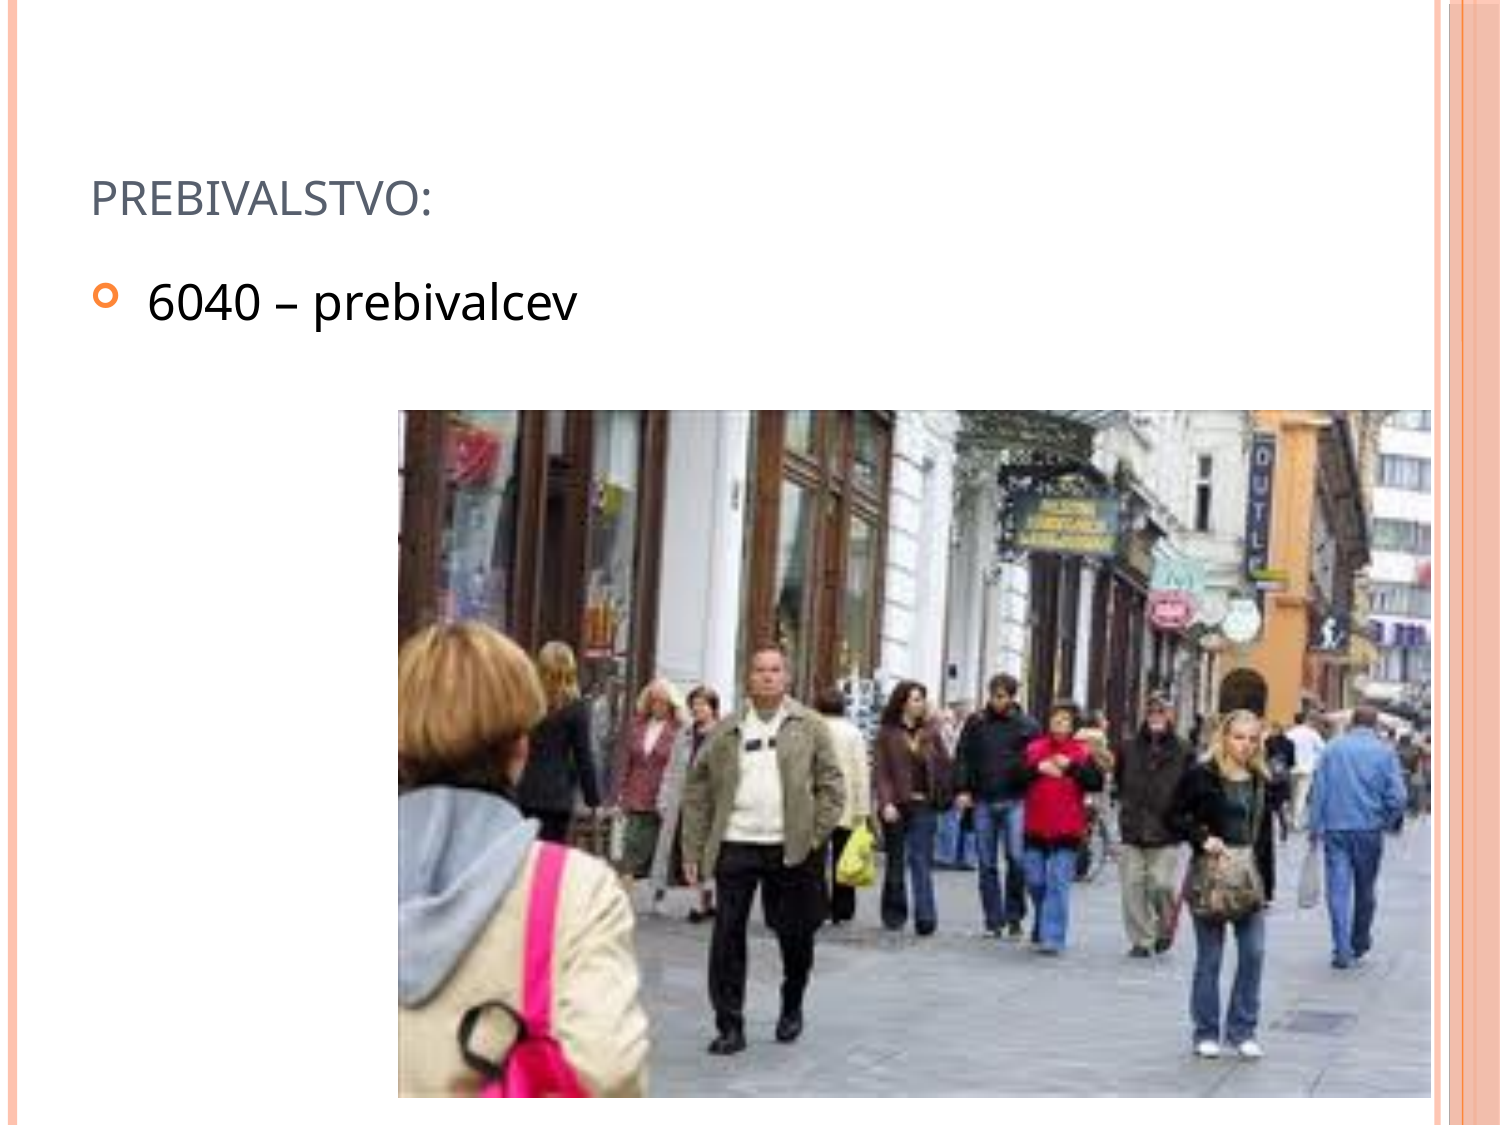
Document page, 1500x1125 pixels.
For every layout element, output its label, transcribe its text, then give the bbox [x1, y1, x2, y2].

list 6040 – prebivalcev [75, 262, 1300, 1090]
title PREBIVALSTVO: [75, 45, 1300, 233]
picture [398, 410, 1431, 1098]
